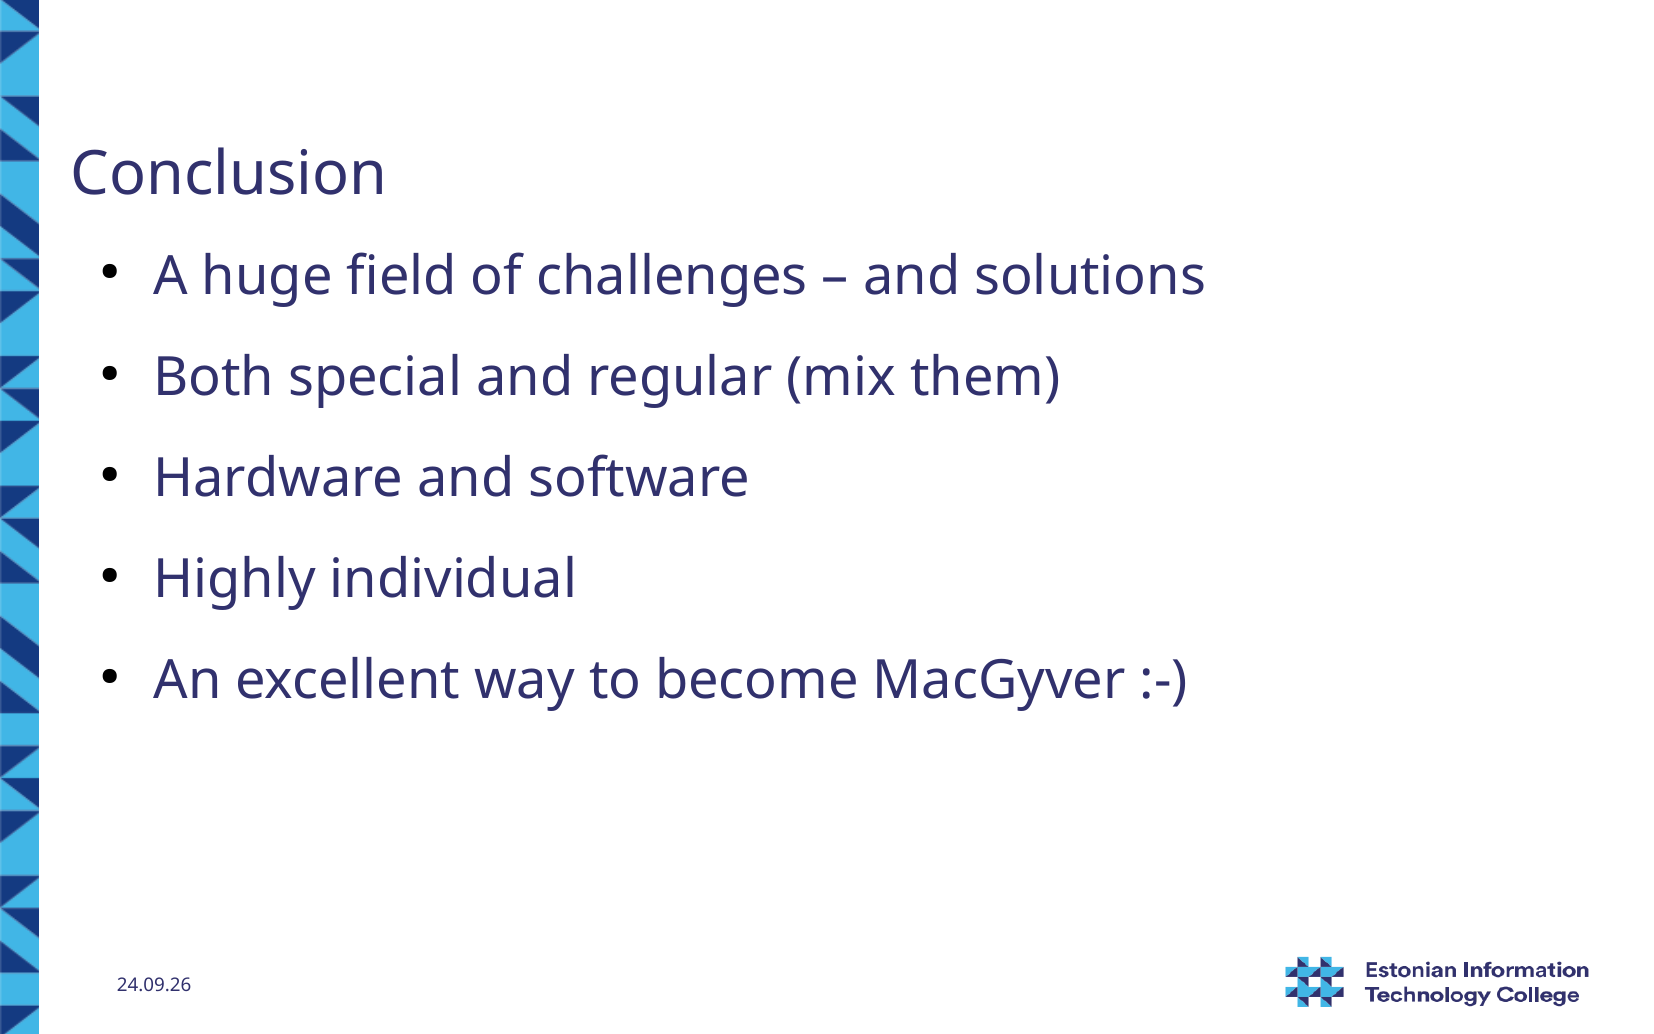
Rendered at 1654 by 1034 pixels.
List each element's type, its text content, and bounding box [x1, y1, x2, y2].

title Conclusion [70, 85, 1207, 258]
list A huge field of challenges – and solutions Both special and regular (mix them) Hardware and software Highly individual An excellent way to become MacGyver :-) [82, 236, 1607, 923]
